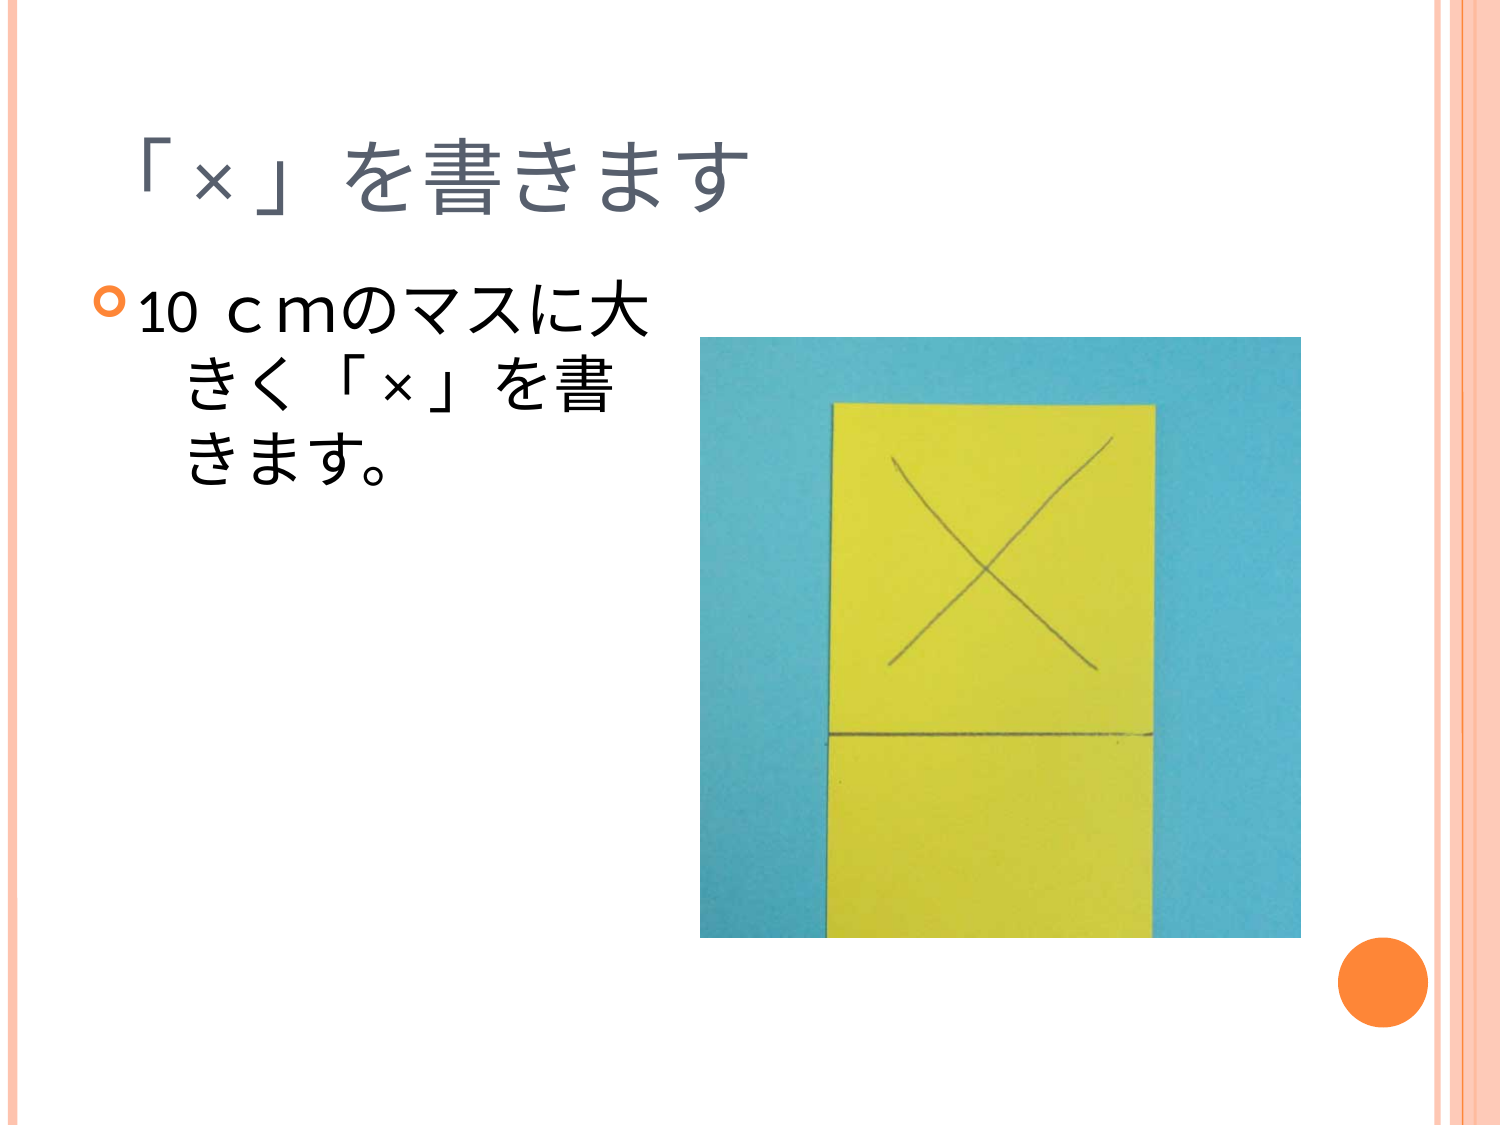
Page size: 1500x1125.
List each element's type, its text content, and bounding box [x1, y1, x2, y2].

list 10ｃｍのマスに大きく「×」を書きます。 [75, 262, 676, 1013]
title 「×」を書きます [75, 45, 1300, 233]
picture [700, 337, 1301, 938]
